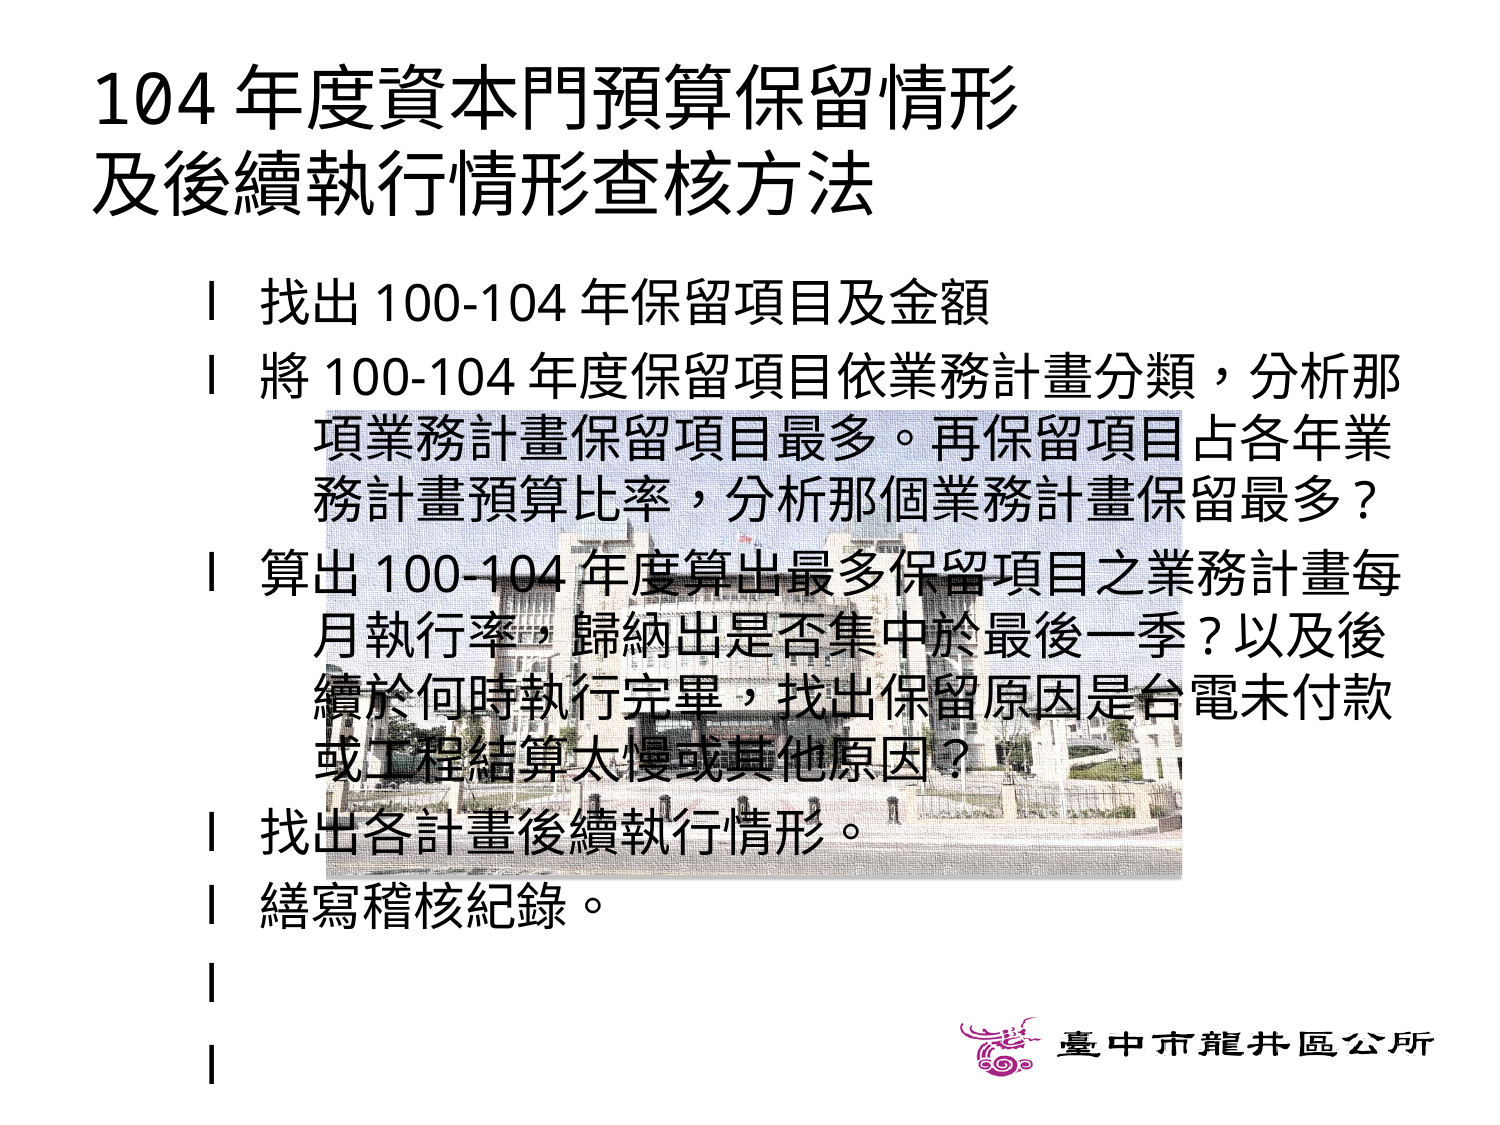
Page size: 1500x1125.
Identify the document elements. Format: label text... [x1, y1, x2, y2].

list 找出100-104年保留項目及金額 將100-104年度保留項目依業務計畫分類，分析那項業務計畫保留項目最多。再保留項目占各年業務計畫預算比率，分析那個業務計畫保留最多? 算出100-104年度算出最多保留項目之業務計畫每月執行率，歸納出是否集中於最後一季?以及後續於何時執行完畢，找出保留原因是台電未付款或工程結算太慢或其他原因？ 找出各計畫後續執行情形。 繕寫稽核紀錄。 [75, 262, 1426, 1005]
title 104年度資本門預算保留情形 及後續執行情形查核方法 [75, 45, 1426, 233]
